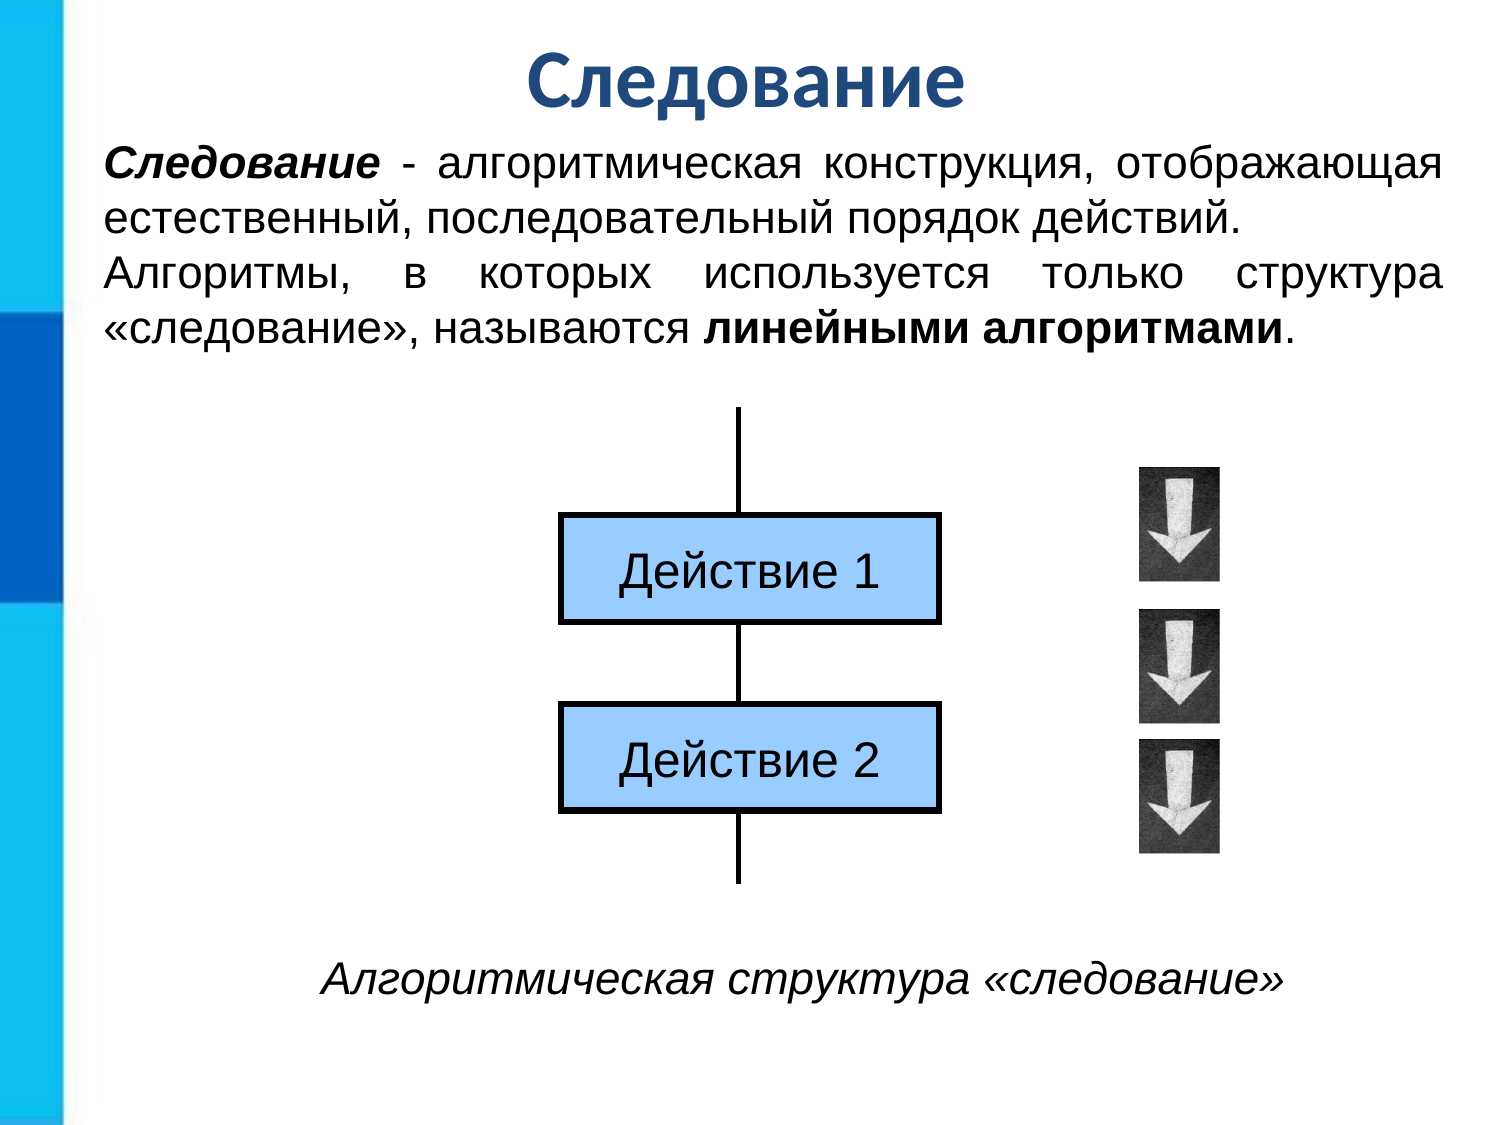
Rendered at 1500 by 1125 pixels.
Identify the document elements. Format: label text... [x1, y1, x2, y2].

text_box Действие 2 [560, 704, 940, 811]
text_box Следование - алгоритмическая конструкция, отображающая естественный, последовательный порядок действий. Алгоритмы, в которых используется только структура «следование», называются линейными алгоритмами. [88, 125, 1459, 361]
text_box Алгоритмическая структура «следование» [88, 940, 1459, 1012]
picture [0, 0, 1500, 1125]
text_box Действие 1 [560, 515, 940, 622]
text_box Следование [88, 30, 1425, 125]
